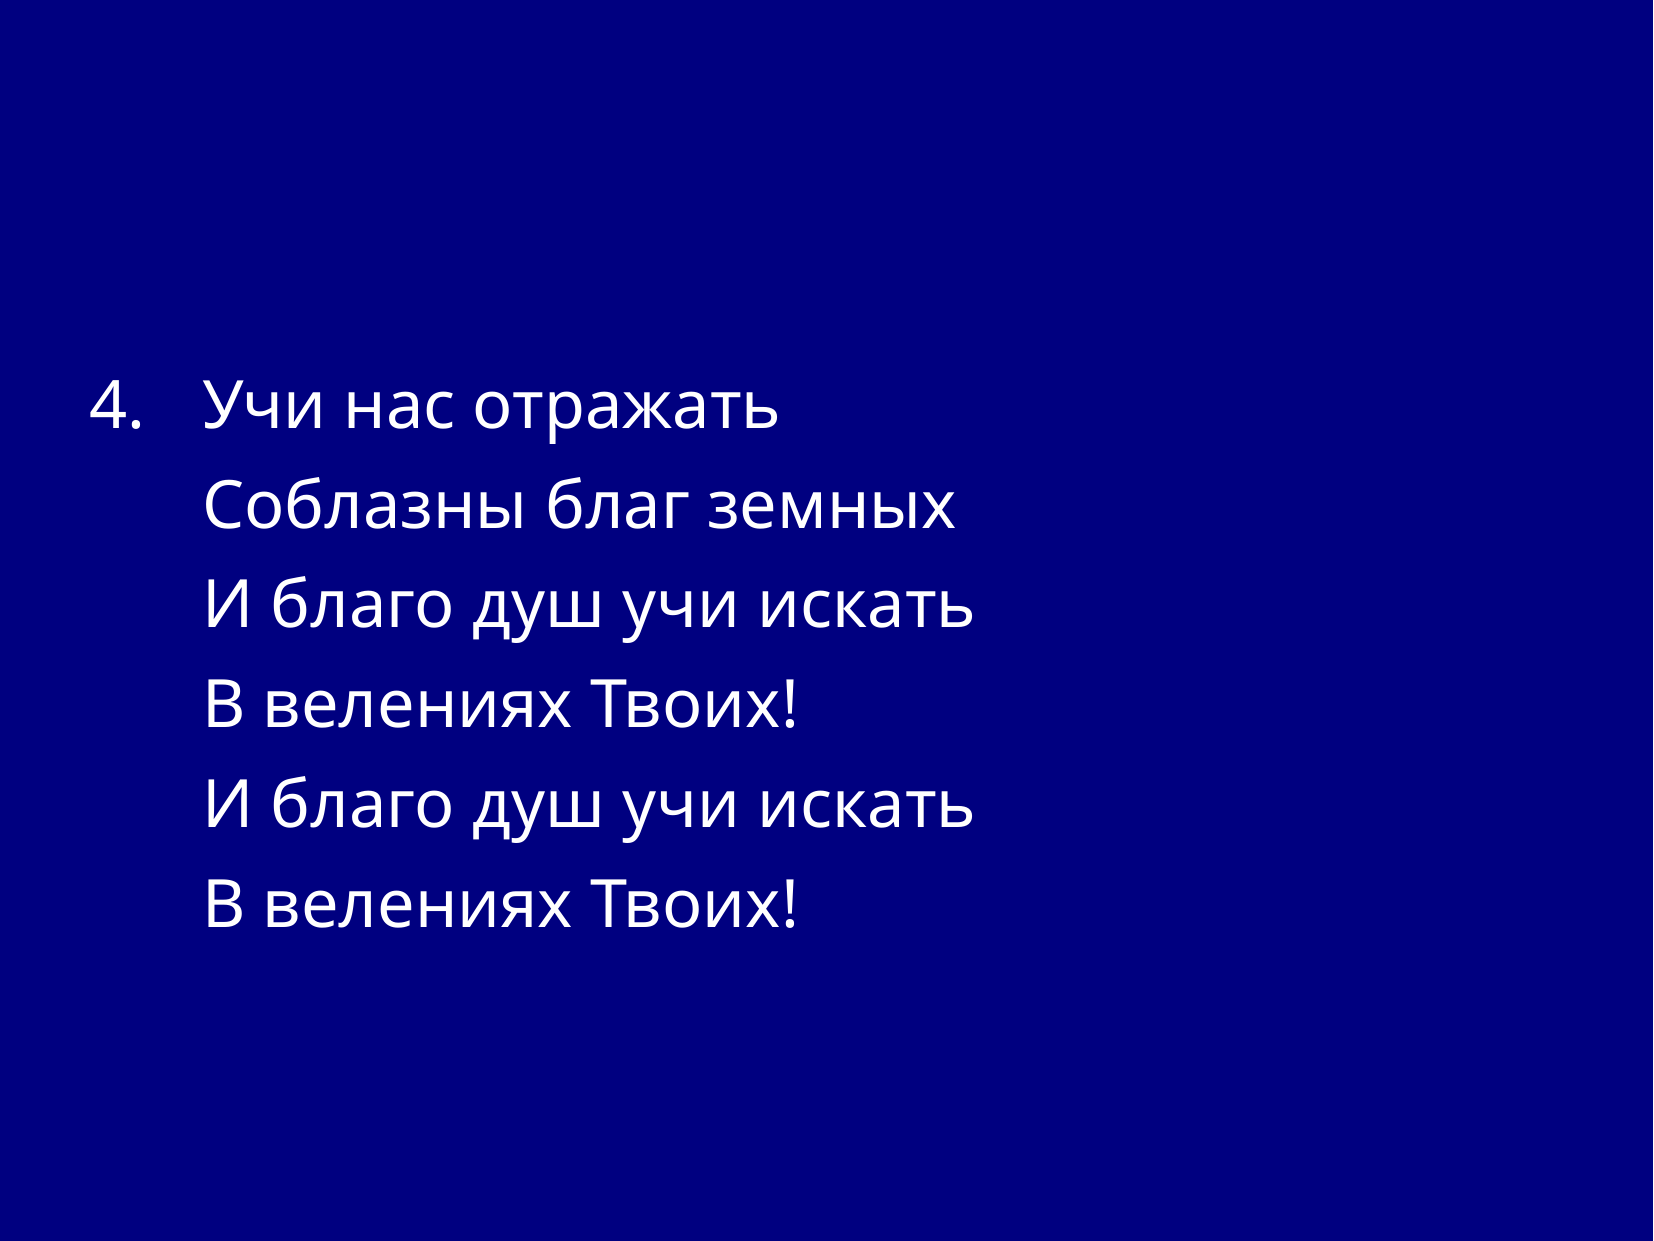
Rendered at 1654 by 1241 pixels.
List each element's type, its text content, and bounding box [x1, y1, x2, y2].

text_box 4. Учи нас отражать Соблазны благ земных И благо душ учи искать В велениях Твоих! И благо душ учи искать В велениях Твоих! [75, 150, 1576, 1163]
